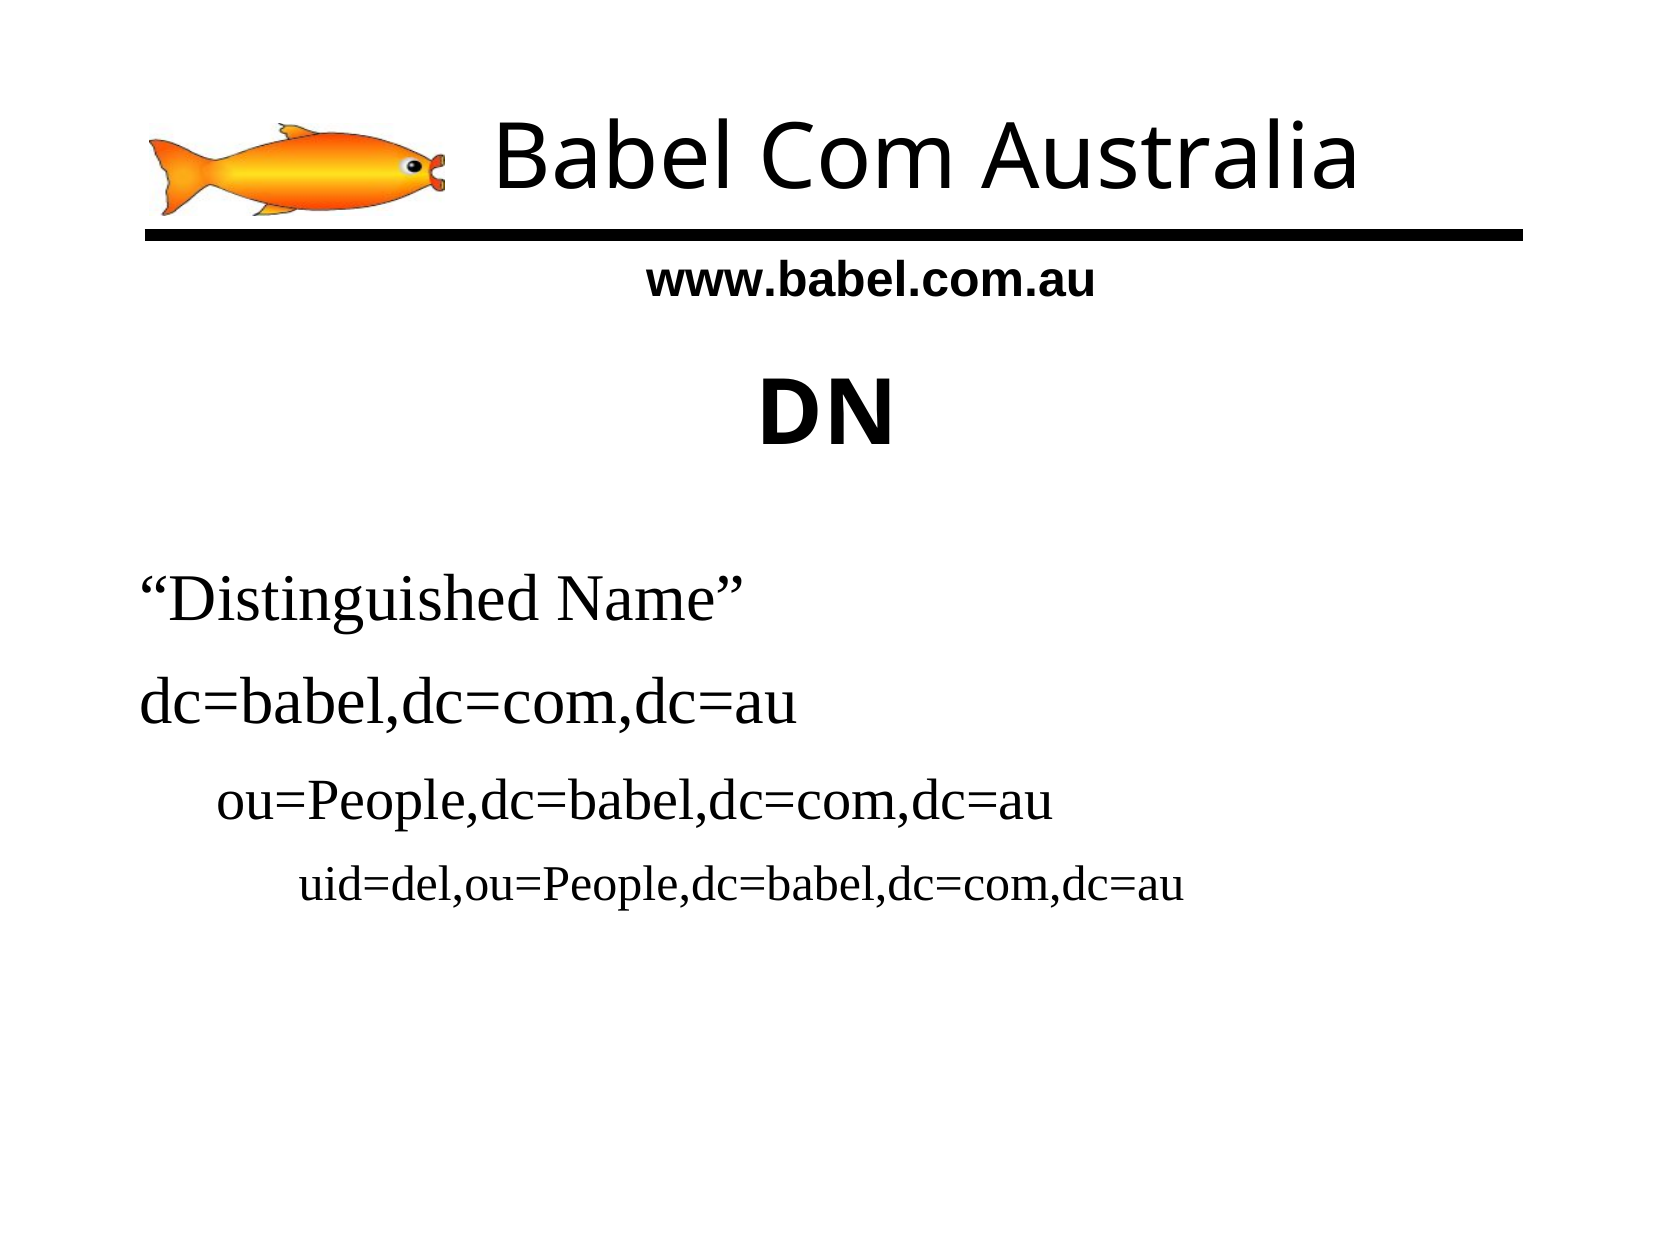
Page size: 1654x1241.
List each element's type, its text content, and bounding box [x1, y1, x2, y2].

list “Distinguished Name” dc=babel,dc=com,dc=au ou=People,dc=babel,dc=com,dc=au uid=del,ou=People,dc=babel,dc=com,dc=au [121, 560, 1534, 1127]
picture [149, 123, 445, 216]
title DN [126, 322, 1528, 497]
